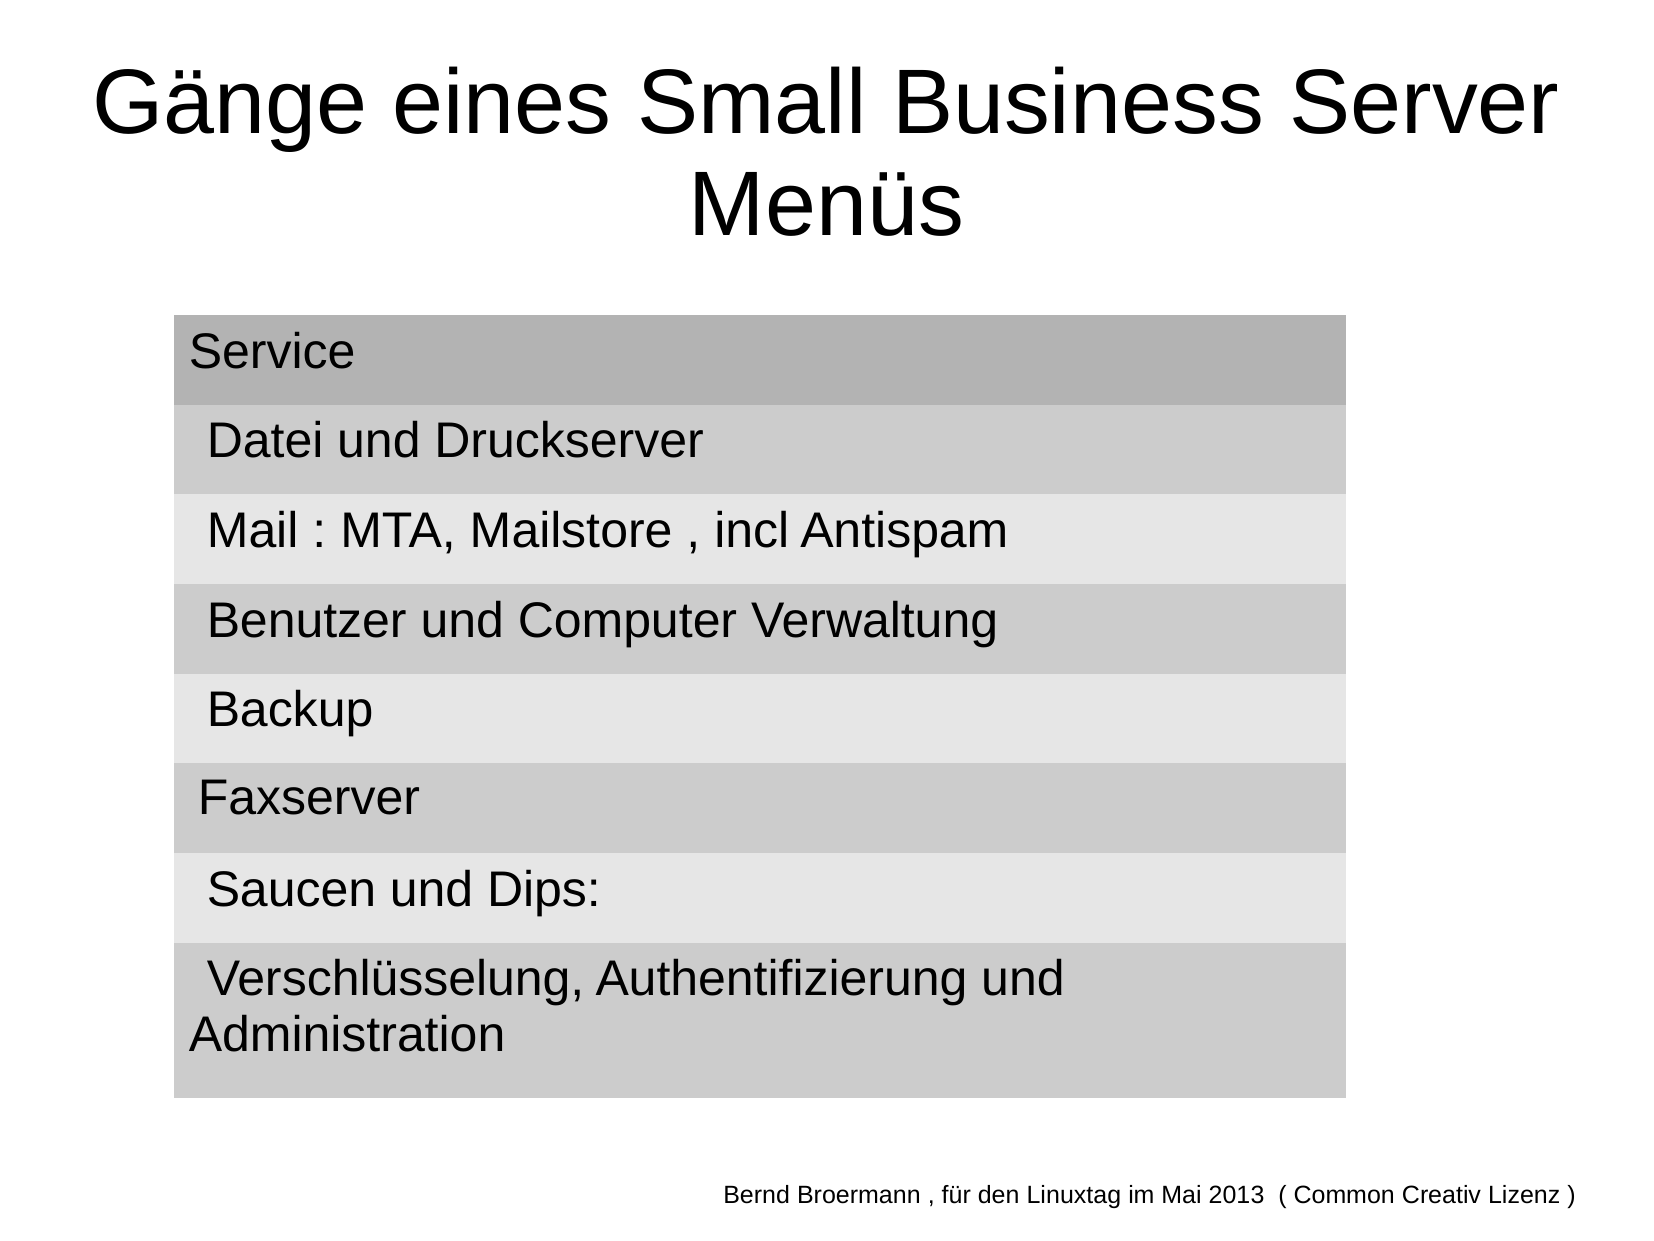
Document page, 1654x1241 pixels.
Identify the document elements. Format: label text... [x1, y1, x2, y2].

table_header Service [174, 315, 1346, 405]
table_cell Verschlüsselung, Authentifizierung und Administration [174, 943, 1346, 1098]
table_cell Benutzer und Computer Verwaltung [174, 584, 1346, 674]
text_box Bernd Broermann , für den Linuxtag im Mai 2013 ( Common Creativ Lizenz ) [708, 1173, 1630, 1217]
table_cell Mail : MTA, Mailstore , incl Antispam [174, 494, 1346, 584]
table_cell Faxserver [174, 763, 1346, 853]
title Gänge eines Small Business Server Menüs [82, 49, 1571, 257]
table_cell Datei und Druckserver [174, 405, 1346, 494]
table_cell Backup [174, 674, 1346, 763]
table_cell Saucen und Dips: [174, 853, 1346, 943]
